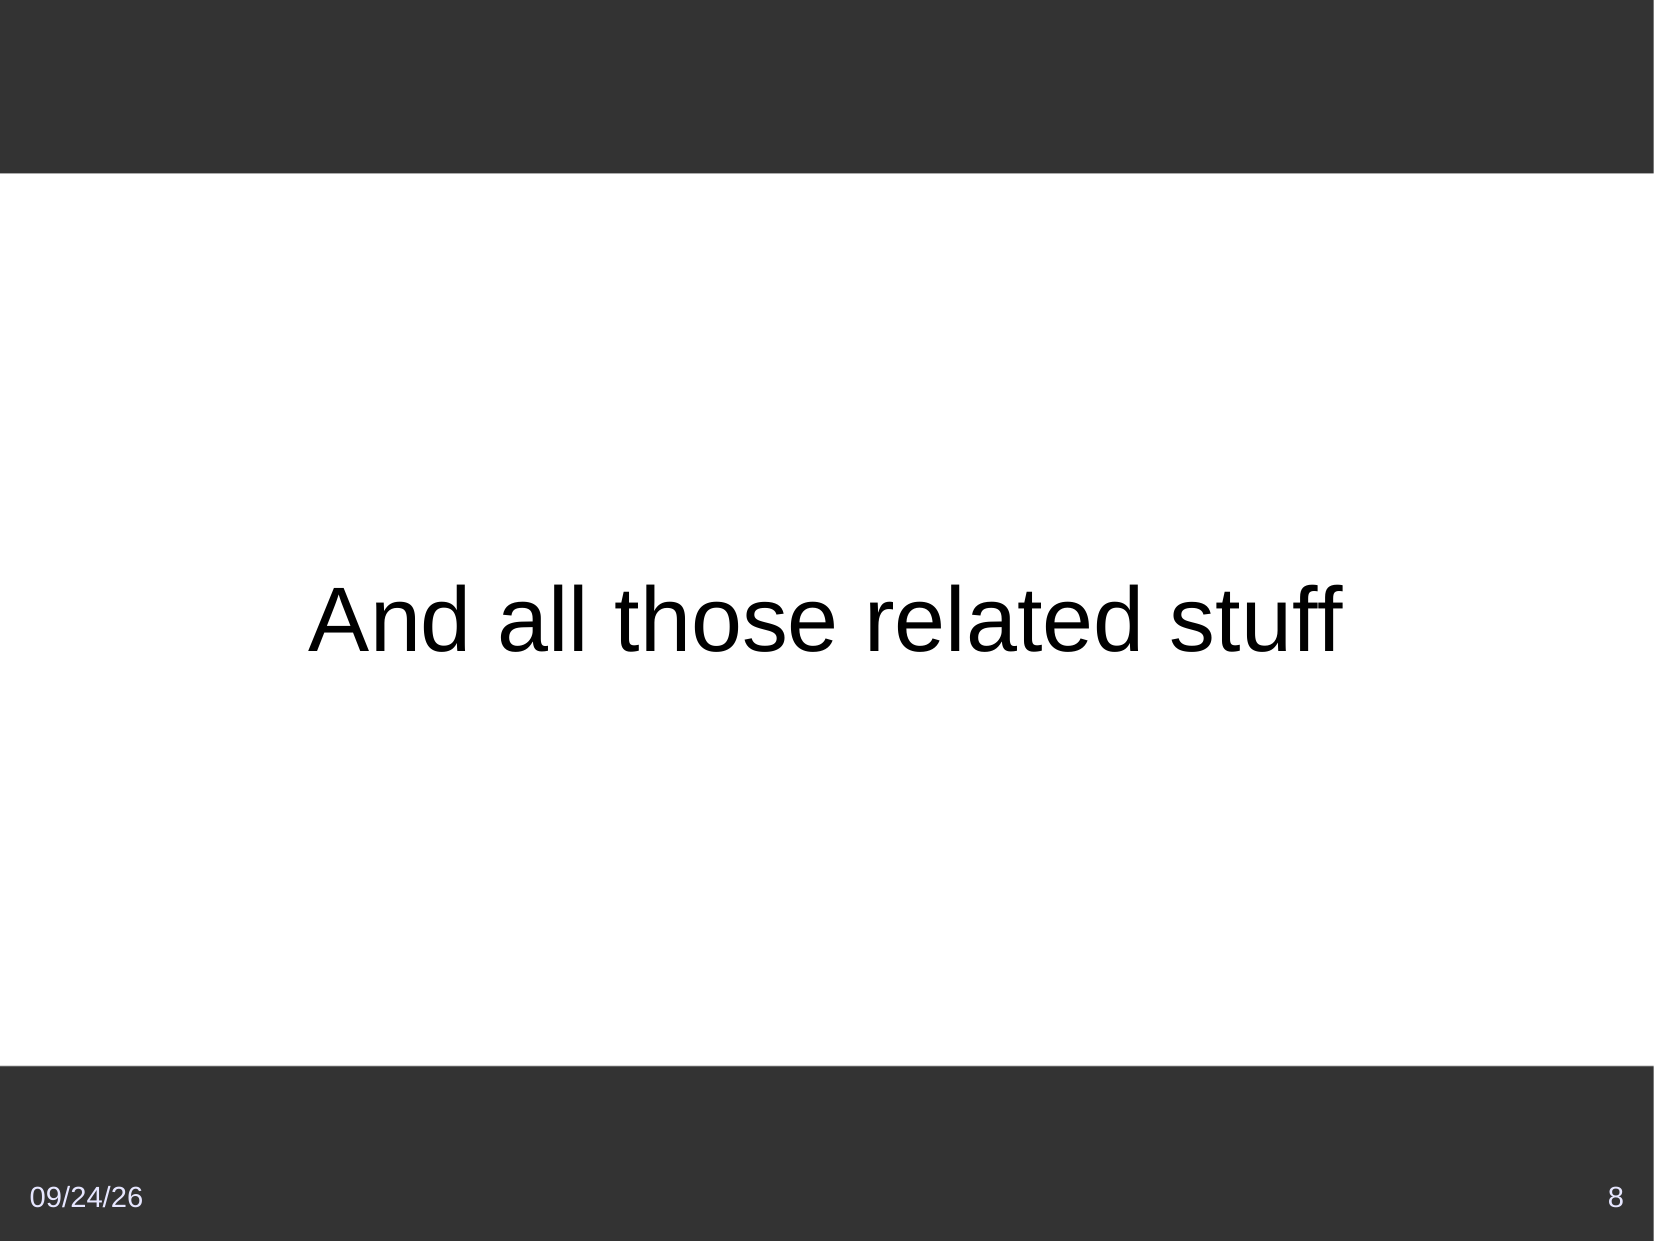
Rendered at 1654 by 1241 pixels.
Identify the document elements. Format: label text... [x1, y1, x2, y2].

picture [0, 0, 1654, 1241]
subtitle And all those related stuff [29, 214, 1625, 1027]
